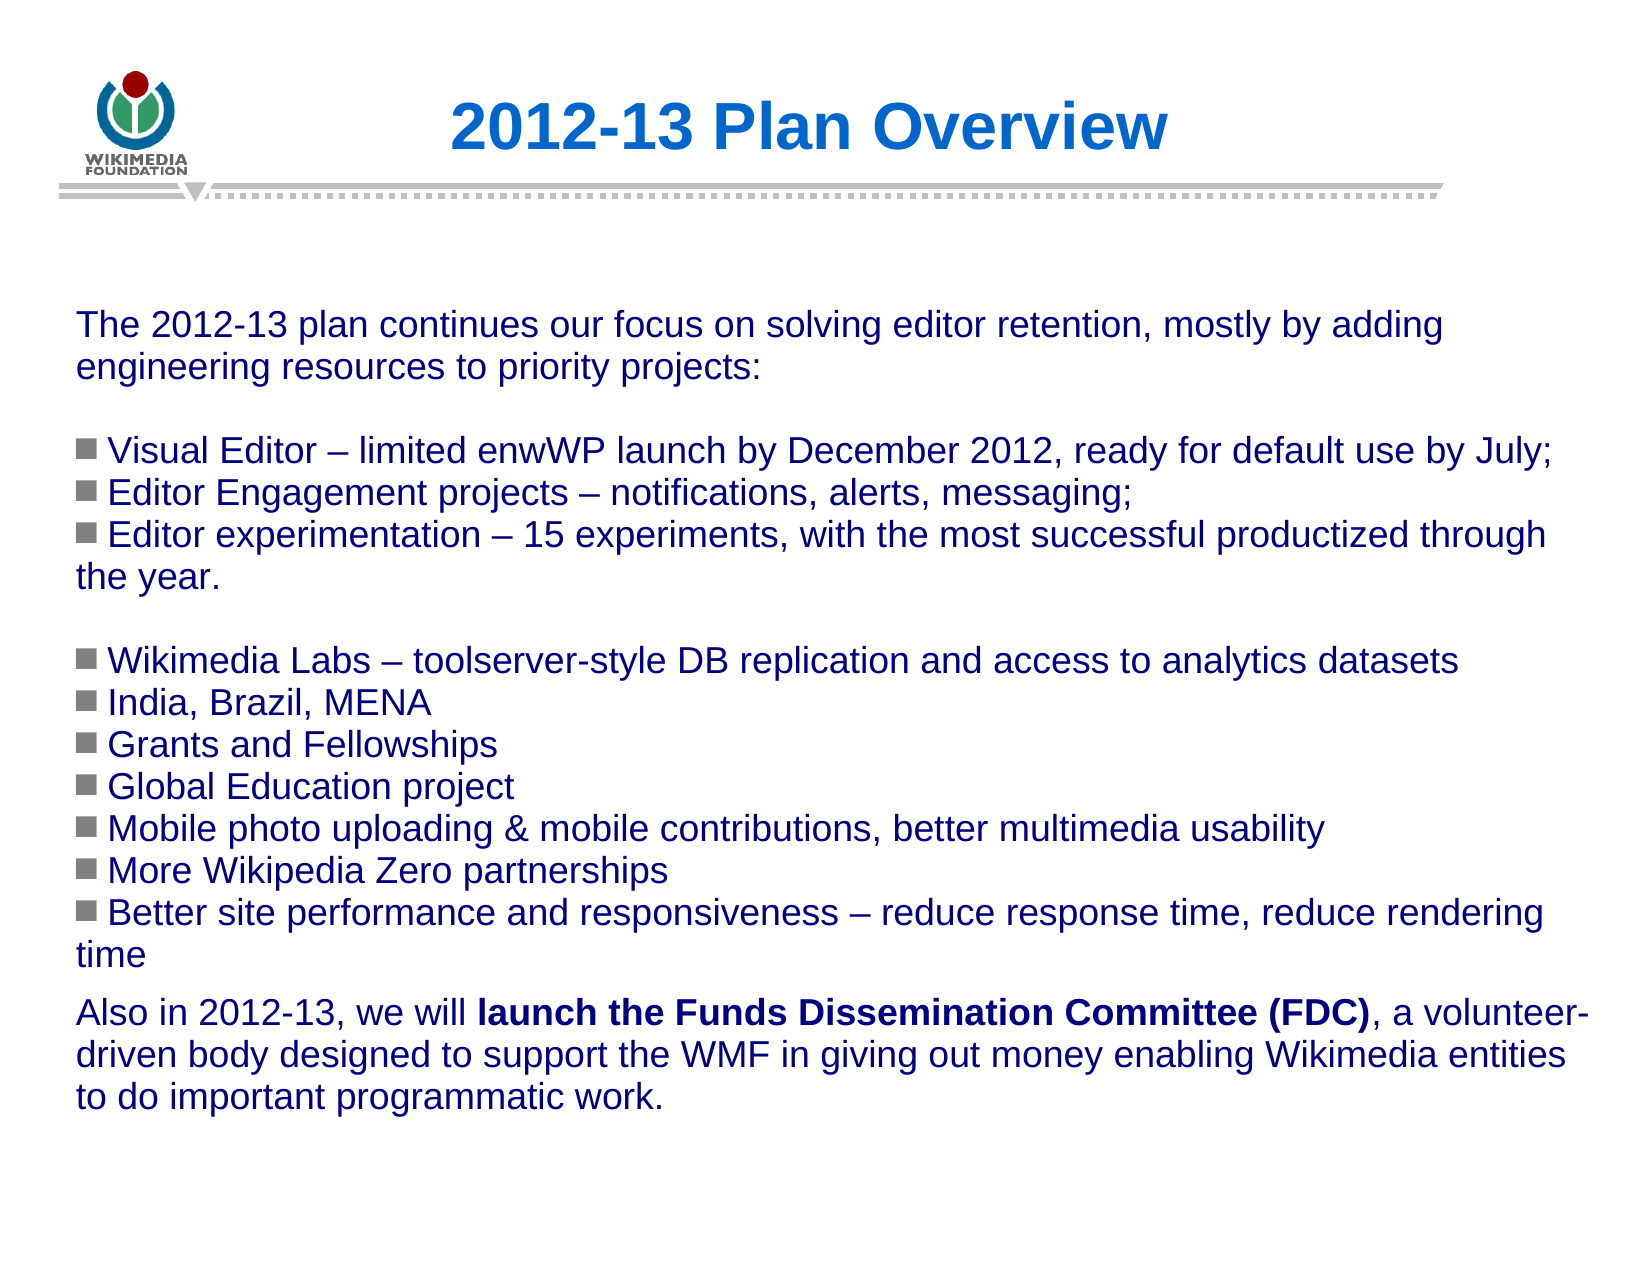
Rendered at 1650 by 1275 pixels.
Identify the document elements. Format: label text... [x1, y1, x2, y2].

text_box 2012-13 Plan Overview [222, 91, 1397, 167]
text_box [0, 978, 1650, 1241]
text_box The 2012-13 plan continues our focus on solving editor retention, mostly by adding engineering resources to priority projects: Visual Editor – limited enwWP launch by December 2012, ready for default use by July; Editor Engagement projects – notifications, alerts, messaging; Editor experimentation – 15 experiments, with the most successful productized through the year. Wikimedia Labs – toolserver-style DB replication and access to analytics datasets India, Brazil, MENA Grants and Fellowships Global Education project Mobile photo uploading & mobile contributions, better multimedia usability More Wikipedia Zero partnerships Better site performance and responsiveness – reduce response time, reduce rendering time Also in 2012-13, we will launch the Funds Dissemination Committee (FDC), a volunteer-driven body designed to support the WMF in giving out money enabling Wikimedia entities to do important programmatic work. [61, 254, 1611, 1126]
text_box [178, 179, 213, 209]
